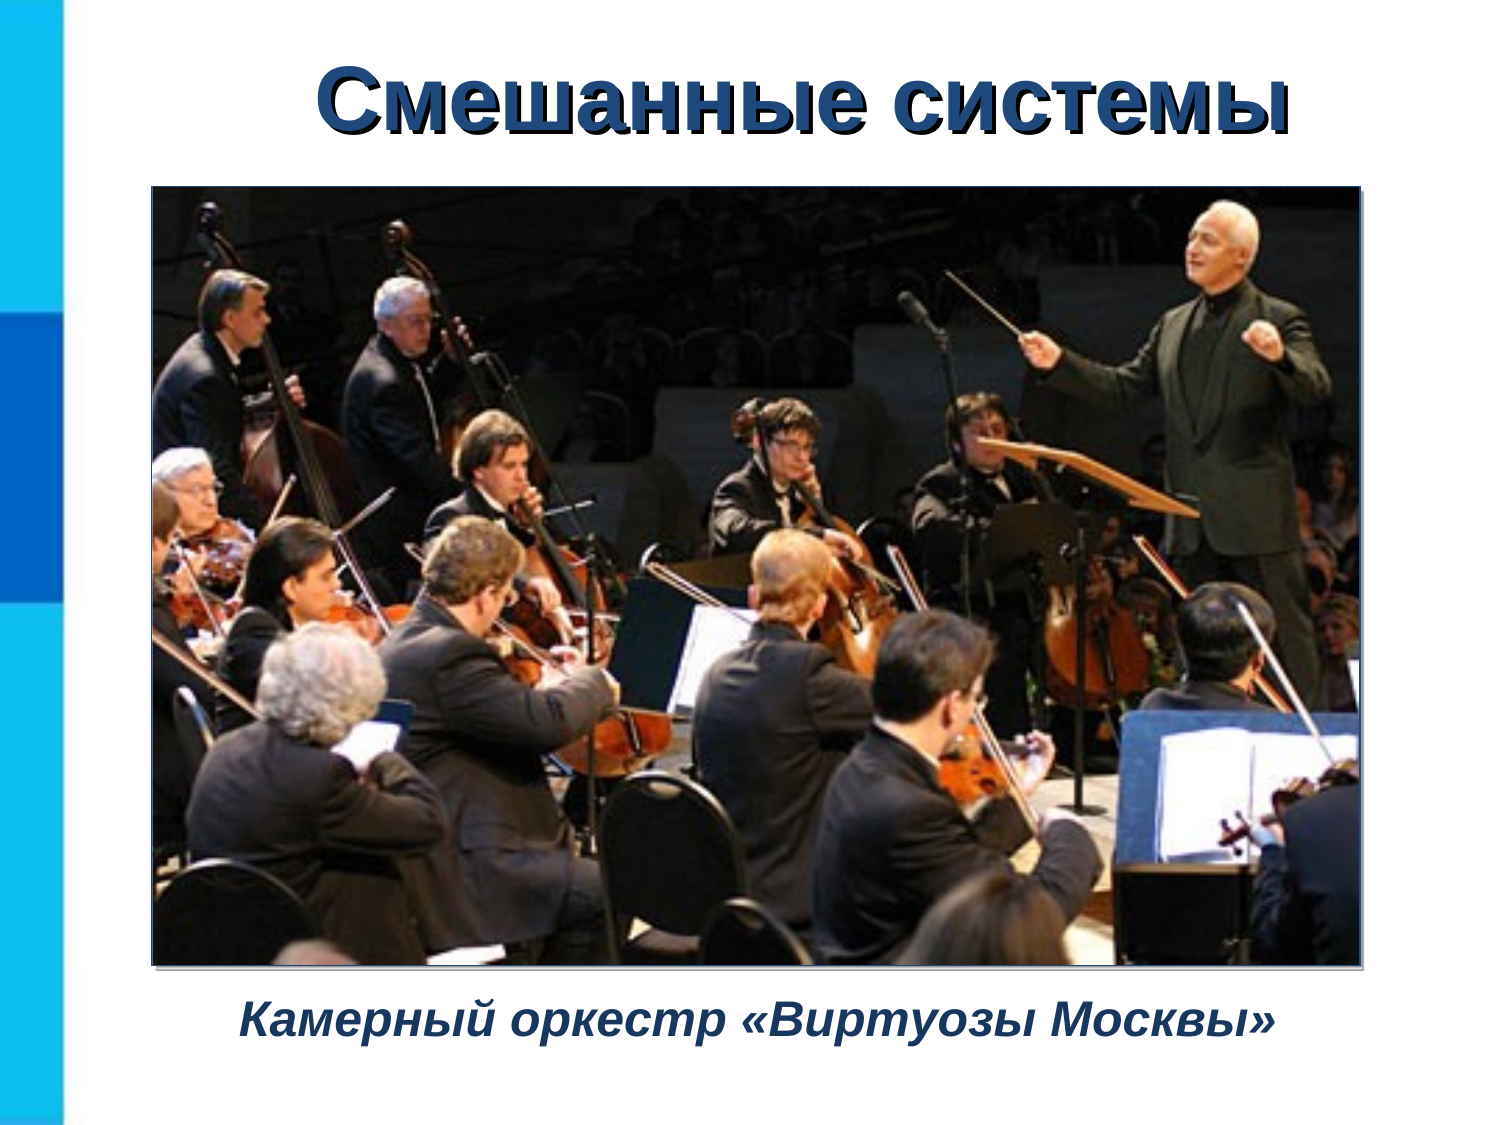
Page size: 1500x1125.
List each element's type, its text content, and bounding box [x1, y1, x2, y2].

picture [0, 0, 1500, 1125]
title Смешанные системы [218, 0, 1388, 188]
text_box Камерный оркестр «Виртуозы Москвы» [152, 978, 1364, 1055]
picture [152, 187, 1360, 965]
